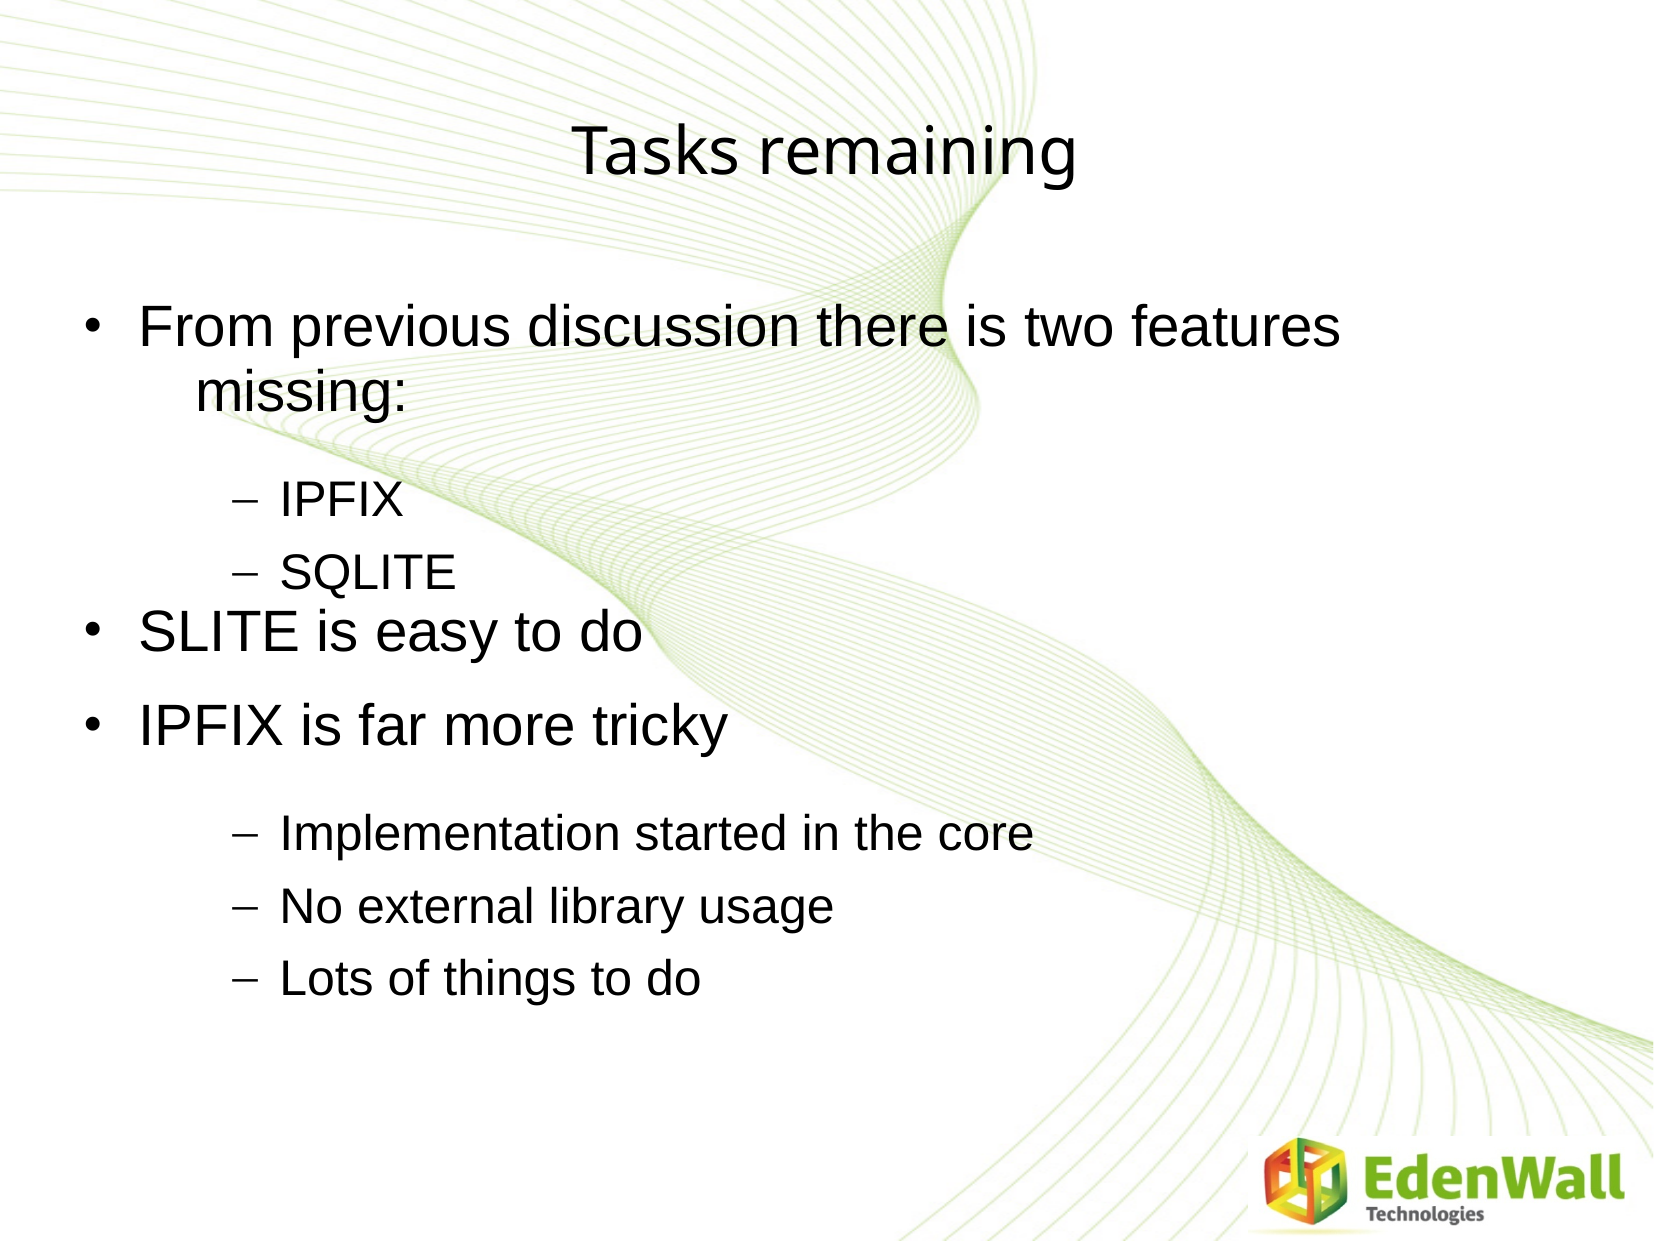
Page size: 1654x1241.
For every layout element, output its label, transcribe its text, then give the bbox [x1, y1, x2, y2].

list From previous discussion there is two features missing: IPFIX SQLITE SLITE is easy to do IPFIX is far more tricky Implementation started in the core No external library usage Lots of things to do [82, 290, 1570, 1109]
title Tasks remaining [82, 56, 1570, 248]
picture [0, 0, 1654, 1241]
